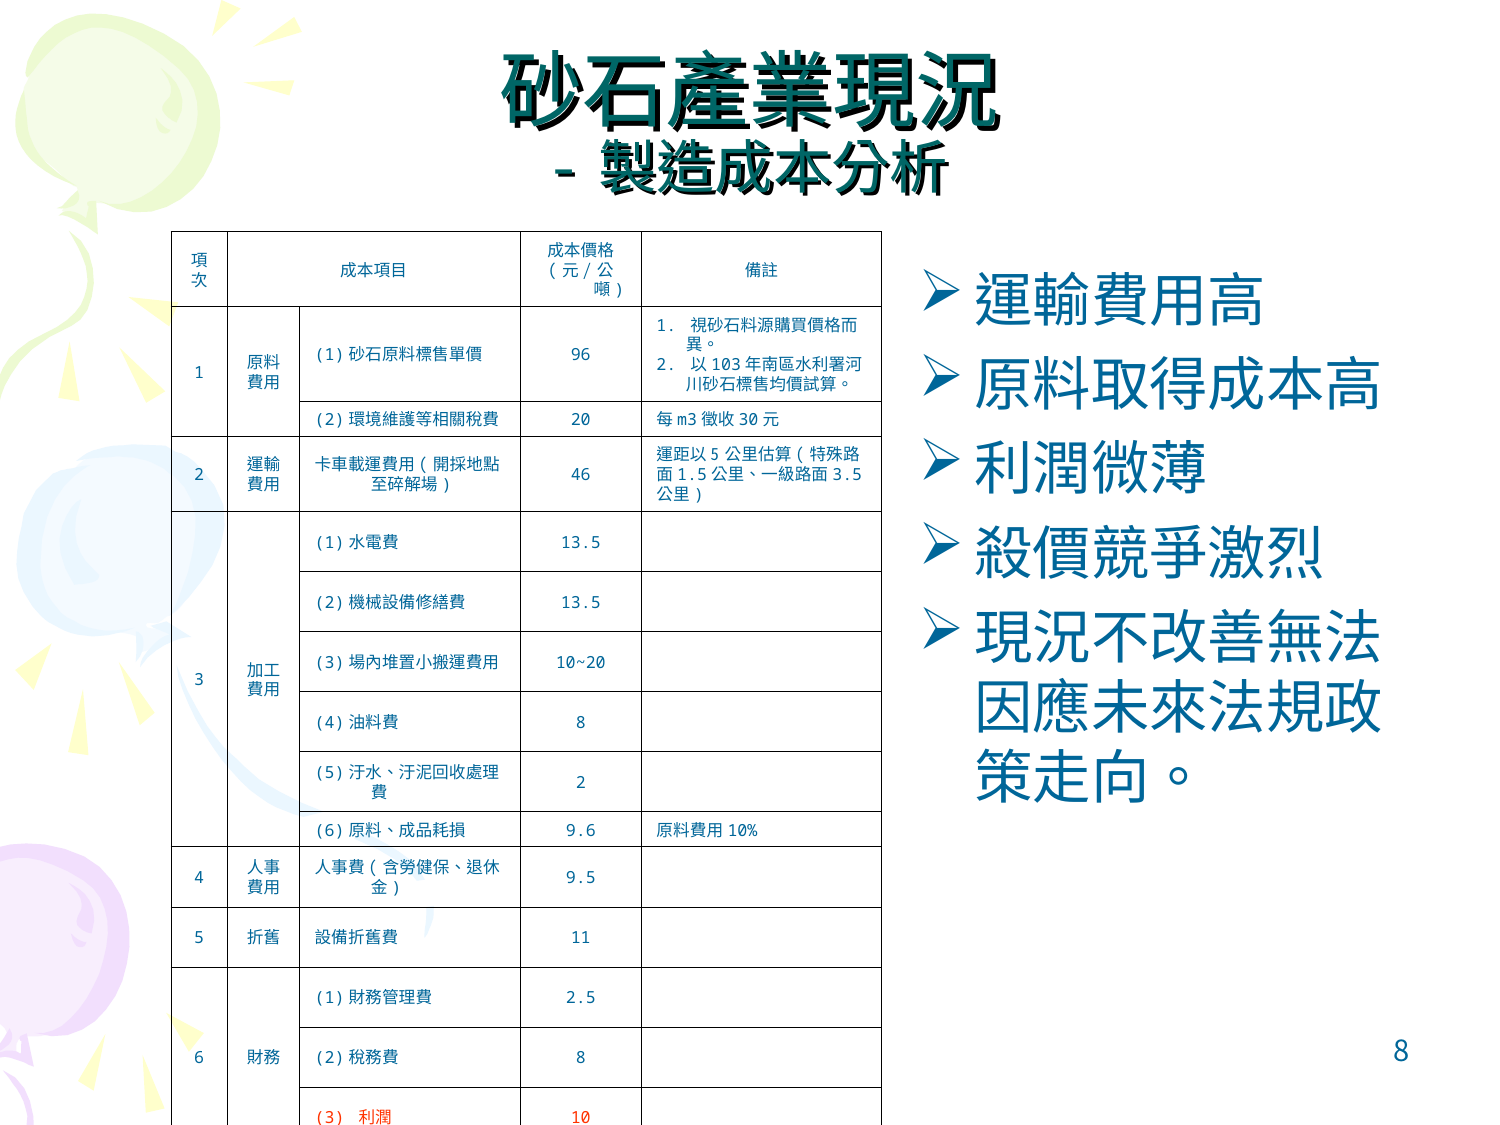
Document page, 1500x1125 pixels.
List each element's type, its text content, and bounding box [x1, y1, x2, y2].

picture [383, 417, 389, 425]
picture [691, 822, 705, 837]
table_cell 運距以5公里估算(特殊路面1.5公里、一級路面3.5公里) [642, 437, 881, 511]
picture [812, 363, 817, 371]
picture [435, 859, 445, 865]
picture [585, 249, 596, 257]
picture [349, 929, 355, 936]
picture [389, 595, 397, 605]
picture [778, 473, 786, 481]
picture [405, 417, 414, 423]
picture [704, 383, 710, 391]
table_header 備註 [642, 233, 881, 306]
picture [416, 421, 426, 425]
table_cell [642, 908, 881, 967]
table_cell [642, 632, 881, 691]
table_cell 2 [521, 752, 641, 811]
picture [812, 324, 823, 332]
picture [264, 862, 279, 873]
table_cell 原料費用10% [642, 812, 881, 846]
table_cell (3) 利潤 [300, 1088, 520, 1125]
picture [449, 412, 456, 426]
table_cell 人事費(含勞健保、退休金) [300, 847, 520, 907]
picture [366, 535, 380, 541]
picture [450, 594, 464, 609]
picture [810, 317, 823, 323]
picture [248, 476, 262, 491]
picture [367, 935, 379, 940]
picture [433, 457, 438, 471]
picture [349, 654, 354, 663]
picture [791, 318, 805, 332]
table_cell 財務 [228, 968, 299, 1125]
table_cell 11 [521, 908, 641, 967]
picture [382, 456, 397, 471]
table_cell 1. 視砂石料源購買價格而異。 2. 以103年南區水利署河川砂石標售均價試算。 [642, 307, 881, 401]
picture [780, 447, 790, 461]
picture [467, 654, 481, 669]
picture [660, 470, 669, 480]
picture [809, 376, 818, 384]
picture [366, 822, 374, 837]
table_cell 人事 費用 [228, 847, 299, 907]
picture [483, 418, 495, 426]
picture [386, 990, 395, 995]
text_box <編號> [1074, 1024, 1426, 1100]
table_cell 3 [172, 512, 227, 846]
table_cell (4)油料費 [300, 692, 520, 751]
picture [433, 767, 445, 779]
picture [424, 830, 430, 837]
table_cell 10 [521, 1088, 641, 1125]
table_cell 8 [521, 1028, 641, 1087]
picture [674, 822, 682, 837]
table_cell 20 [521, 402, 641, 436]
picture [437, 346, 447, 351]
picture [424, 767, 430, 777]
picture [247, 1050, 252, 1060]
table_cell 9.6 [521, 812, 641, 846]
picture [371, 886, 386, 894]
picture [248, 681, 262, 696]
picture [473, 416, 478, 424]
picture [598, 250, 604, 257]
picture [815, 470, 824, 480]
picture [386, 1050, 398, 1064]
table_cell [642, 572, 881, 631]
picture [433, 831, 441, 837]
table_cell 2.5 [521, 968, 641, 1027]
picture [802, 475, 810, 481]
picture [484, 457, 491, 463]
table_cell 2 [172, 437, 227, 511]
picture [353, 826, 362, 832]
table_cell (1)砂石原料標售單價 [300, 307, 520, 401]
picture [366, 714, 374, 729]
picture [549, 247, 555, 255]
table_cell 5 [172, 908, 227, 967]
table_cell (1)財務管理費 [300, 968, 520, 1027]
table_cell 折舊 [228, 908, 299, 967]
table_cell [642, 1028, 881, 1087]
picture [790, 376, 802, 382]
table_cell 1 [172, 307, 227, 436]
table_cell 設備折舊費 [300, 908, 520, 967]
picture [763, 360, 774, 371]
table_header 成本價格 (元/公噸) [521, 233, 641, 306]
table_cell 運輸 費用 [228, 437, 299, 511]
picture [842, 322, 847, 332]
table_cell (2)稅務費 [300, 1028, 520, 1087]
table_cell (1)水電費 [300, 512, 520, 571]
picture [832, 325, 840, 332]
picture [352, 860, 364, 874]
picture [803, 385, 810, 391]
table_cell [642, 1088, 881, 1125]
picture [383, 266, 388, 274]
picture [815, 453, 825, 459]
picture [603, 284, 609, 296]
picture [386, 535, 398, 549]
picture [388, 659, 397, 666]
picture [256, 664, 260, 677]
picture [850, 322, 855, 332]
picture [657, 416, 668, 422]
picture [679, 453, 689, 461]
picture [404, 603, 413, 609]
table_cell (3)場內堆置小搬運費用 [300, 632, 520, 691]
picture [382, 929, 397, 944]
table_cell 46 [521, 437, 641, 511]
picture [779, 317, 790, 332]
table_cell 10~20 [521, 632, 641, 691]
picture [451, 351, 462, 357]
picture [745, 364, 760, 371]
picture [416, 989, 431, 1004]
picture [371, 479, 386, 491]
table_cell 卡車載運費用(開採地點至碎解場) [300, 437, 520, 511]
table_cell 原料 費用 [228, 307, 299, 436]
picture [764, 454, 771, 461]
picture [698, 318, 705, 328]
table_cell 6 [172, 968, 227, 1125]
picture [433, 654, 440, 666]
picture [755, 386, 766, 391]
picture [825, 325, 831, 332]
table_cell 13.5 [521, 512, 641, 571]
table_cell 96 [521, 307, 641, 401]
table_cell [642, 752, 881, 811]
picture [355, 655, 363, 660]
picture [770, 376, 775, 386]
picture [849, 454, 858, 461]
picture [597, 281, 603, 295]
table_cell (2)環境維護等相關稅費 [300, 402, 520, 436]
table_cell 每m3徵收30元 [642, 402, 881, 436]
table_cell (2)機械設備修繕費 [300, 572, 520, 631]
table_cell 9.5 [521, 847, 641, 907]
table_header 項 次 [172, 233, 227, 306]
picture [450, 456, 457, 463]
picture [355, 930, 359, 940]
table_cell (6)原料、成品耗損 [300, 812, 520, 846]
table_cell 4 [172, 847, 227, 907]
picture [248, 374, 262, 389]
picture [470, 353, 481, 361]
picture [688, 337, 699, 343]
picture [196, 256, 204, 264]
table_cell [642, 692, 881, 751]
picture [349, 464, 357, 471]
table_cell [642, 847, 881, 907]
picture [372, 784, 386, 799]
picture [248, 879, 262, 894]
picture [354, 714, 363, 729]
picture [702, 418, 707, 426]
picture [825, 377, 835, 391]
table_cell (5)汙水、汙泥回收處理費 [300, 752, 520, 811]
picture [709, 323, 716, 332]
picture [342, 267, 348, 275]
title 砂石產業現況 -製造成本分析 [72, 16, 1426, 233]
table_cell [642, 512, 881, 571]
table_header 成本項目 [228, 233, 520, 306]
list 運輸費用高 原料取得成本高 利潤微薄 殺價競爭激烈 現況不改善無法因應未來法規政策走向。 [903, 255, 1412, 998]
picture [386, 715, 398, 729]
picture [661, 826, 670, 832]
table_cell [642, 968, 881, 1027]
table_cell 8 [521, 692, 641, 751]
picture [356, 1054, 362, 1062]
table_cell 加工 費用 [228, 512, 299, 846]
table_cell 13.5 [521, 572, 641, 631]
